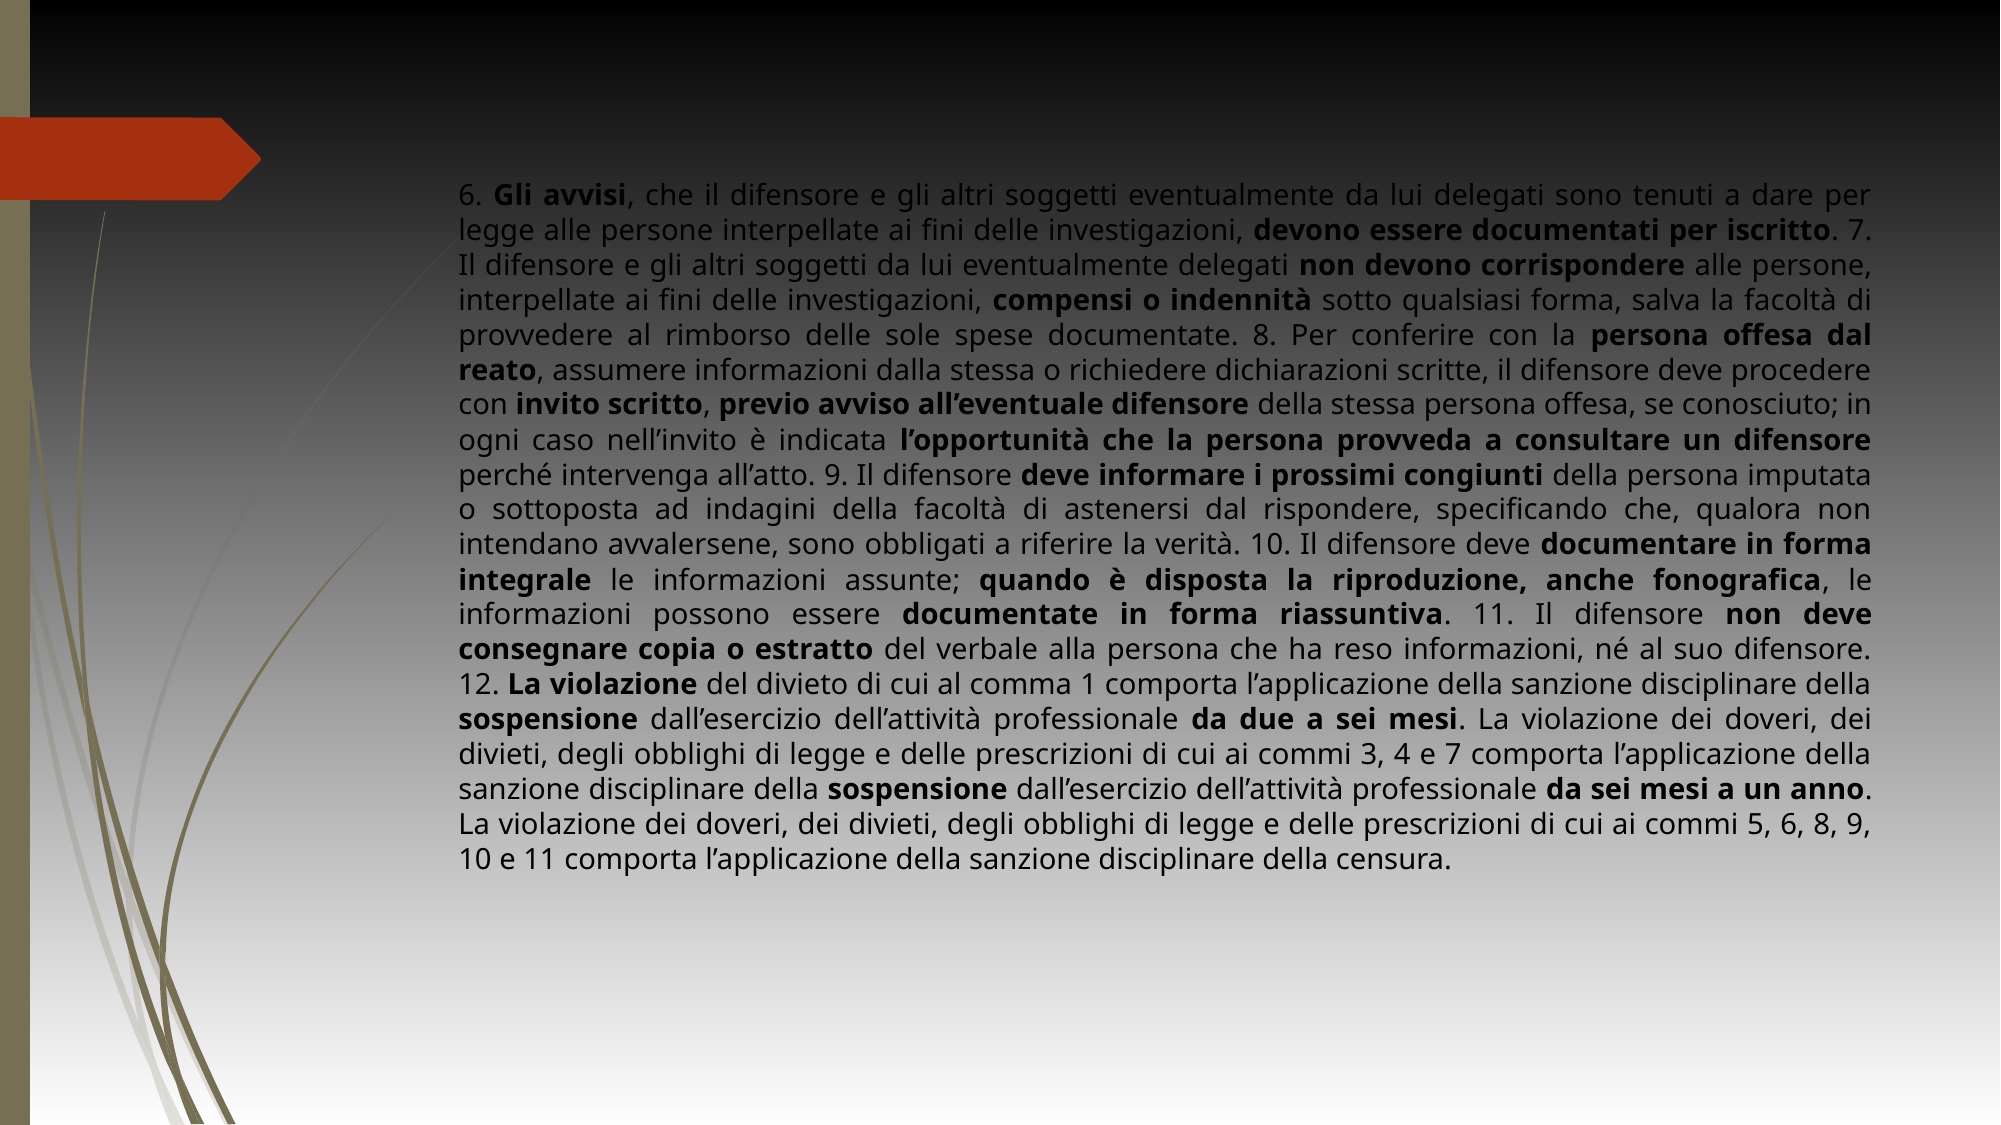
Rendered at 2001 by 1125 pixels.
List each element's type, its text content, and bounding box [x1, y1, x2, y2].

list 6. Gli avvisi, che il difensore e gli altri soggetti eventualmente da lui delegati sono tenuti a dare per legge alle persone interpellate ai fini delle investigazioni, devono essere documentati per iscritto. 7. Il difensore e gli altri soggetti da lui eventualmente delegati non devono corrispondere alle persone, interpellate ai fini delle investigazioni, compensi o indennità sotto qualsiasi forma, salva la facoltà di provvedere al rimborso delle sole spese documentate. 8. Per conferire con la persona offesa dal reato, assumere informazioni dalla stessa o richiedere dichiarazioni scritte, il difensore deve procedere con invito scritto, previo avviso all’eventuale difensore della stessa persona offesa, se conosciuto; in ogni caso nell’invito è indicata l’opportunità che la persona provveda a consultare un difensore perché intervenga all’atto. 9. Il difensore deve informare i prossimi congiunti della persona imputata o sottoposta ad indagini della facoltà di astenersi dal rispondere, specificando che, qualora non intendano avvalersene, sono obbligati a riferire la verità. 10. Il difensore deve documentare in forma integrale le informazioni assunte; quando è disposta la riproduzione, anche fonografica, le informazioni possono essere documentate in forma riassuntiva. 11. Il difensore non deve consegnare copia o estratto del verbale alla persona che ha reso informazioni, né al suo difensore. 12. La violazione del divieto di cui al comma 1 comporta l’applicazione della sanzione disciplinare della sospensione dall’esercizio dell’attività professionale da due a sei mesi. La violazione dei doveri, dei divieti, degli obblighi di legge e delle prescrizioni di cui ai commi 3, 4 e 7 comporta l’applicazione della sanzione disciplinare della sospensione dall’esercizio dell’attività professionale da sei mesi a un anno. La violazione dei doveri, dei divieti, degli obblighi di legge e delle prescrizioni di cui ai commi 5, 6, 8, 9, 10 e 11 comporta l’applicazione della sanzione disciplinare della censura. [424, 168, 1888, 970]
